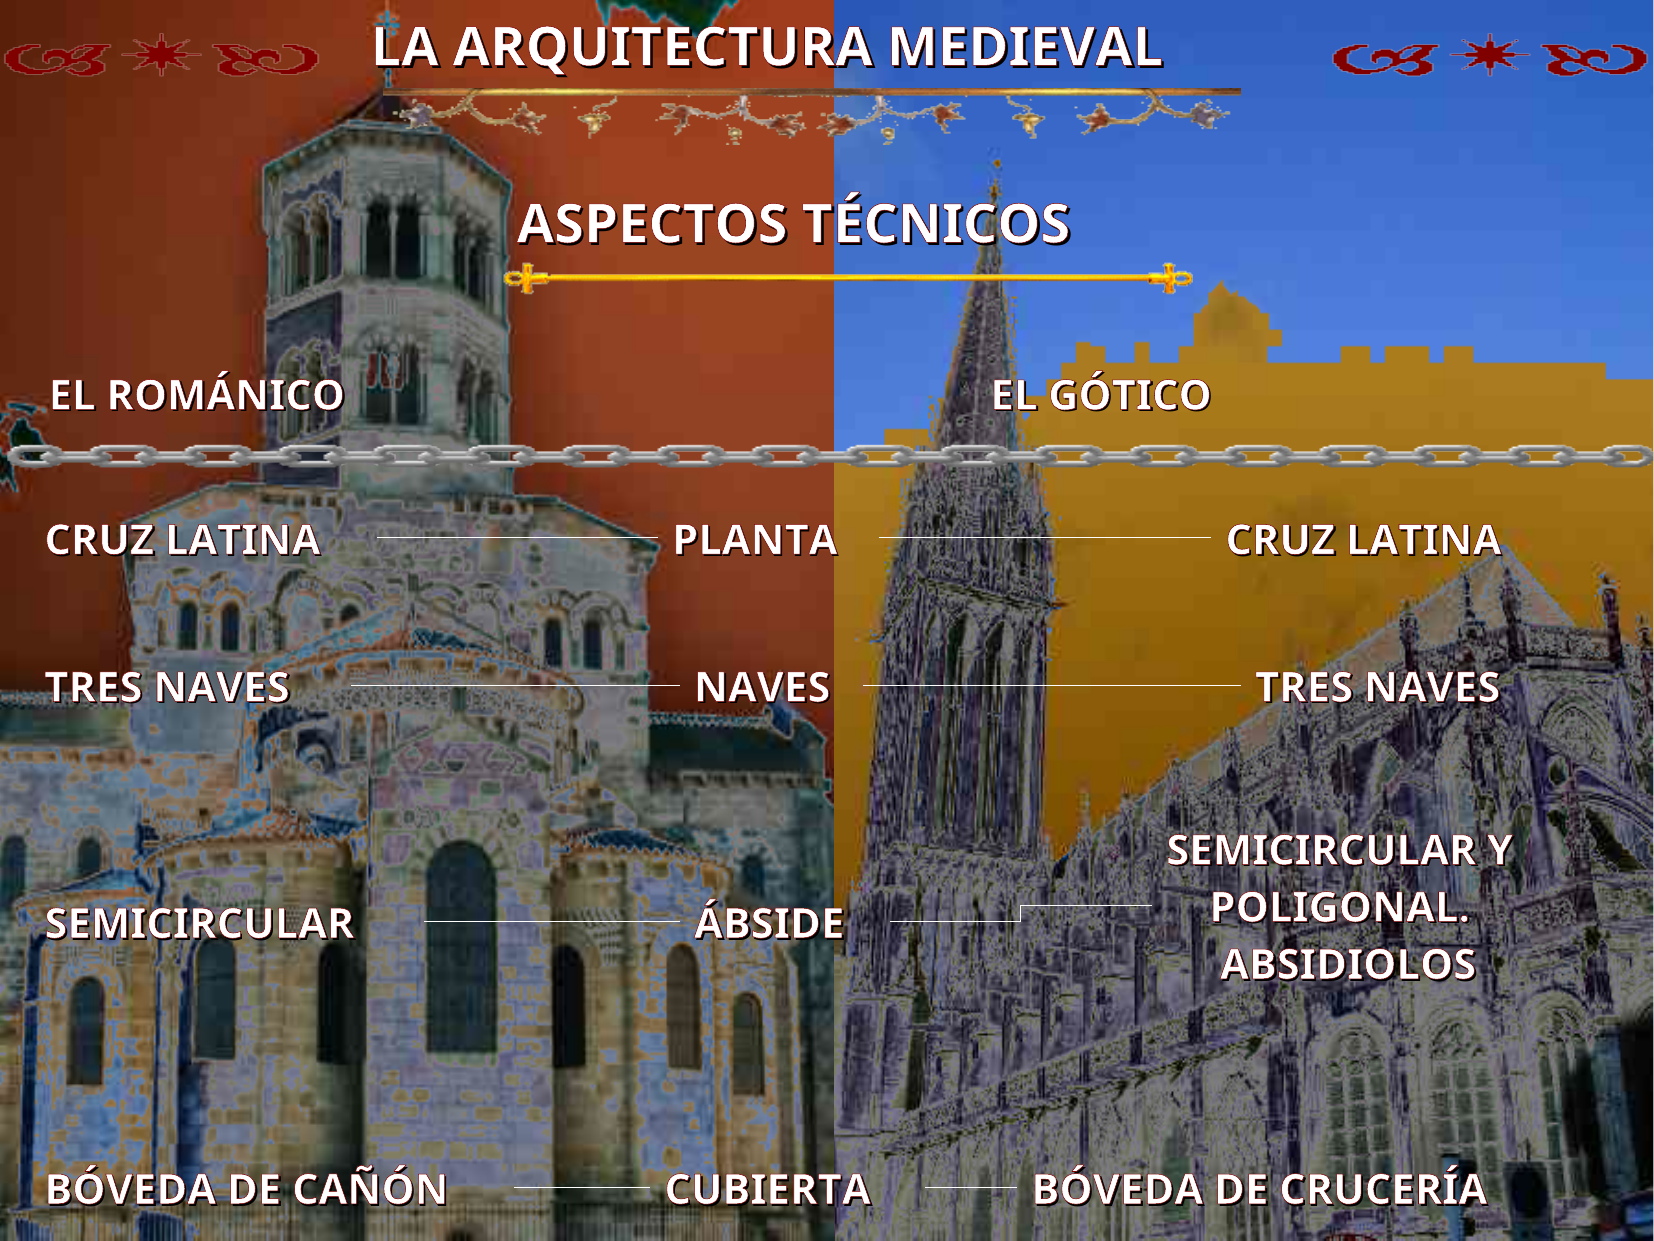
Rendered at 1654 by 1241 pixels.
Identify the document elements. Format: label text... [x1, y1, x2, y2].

text_box TRES NAVES [1240, 649, 1563, 714]
text_box CRUZ LATINA [1210, 501, 1559, 566]
text_box CRUZ LATINA [29, 501, 378, 566]
text_box LA ARQUITECTURA MEDIEVAL [355, 0, 1322, 79]
text_box NAVES [679, 649, 864, 714]
text_box BÓVEDA DE CRUCERÍA [1016, 1151, 1587, 1216]
text_box EL ROMÁNICO EL GÓTICO [33, 357, 1478, 421]
text_box ASPECTOS TÉCNICOS [501, 177, 1166, 256]
text_box ÁBSIDE [679, 885, 891, 950]
text_box PLANTA [657, 501, 880, 566]
text_box TRES NAVES [29, 649, 352, 714]
text_box CUBIERTA [649, 1151, 926, 1216]
picture [0, 0, 1654, 1241]
text_box SEMICIRCULAR Y POLIGONAL. ABSIDIOLOS [1151, 812, 1593, 974]
text_box BÓVEDA DE CAÑÓN [29, 1151, 515, 1216]
text_box SEMICIRCULAR [29, 885, 425, 950]
